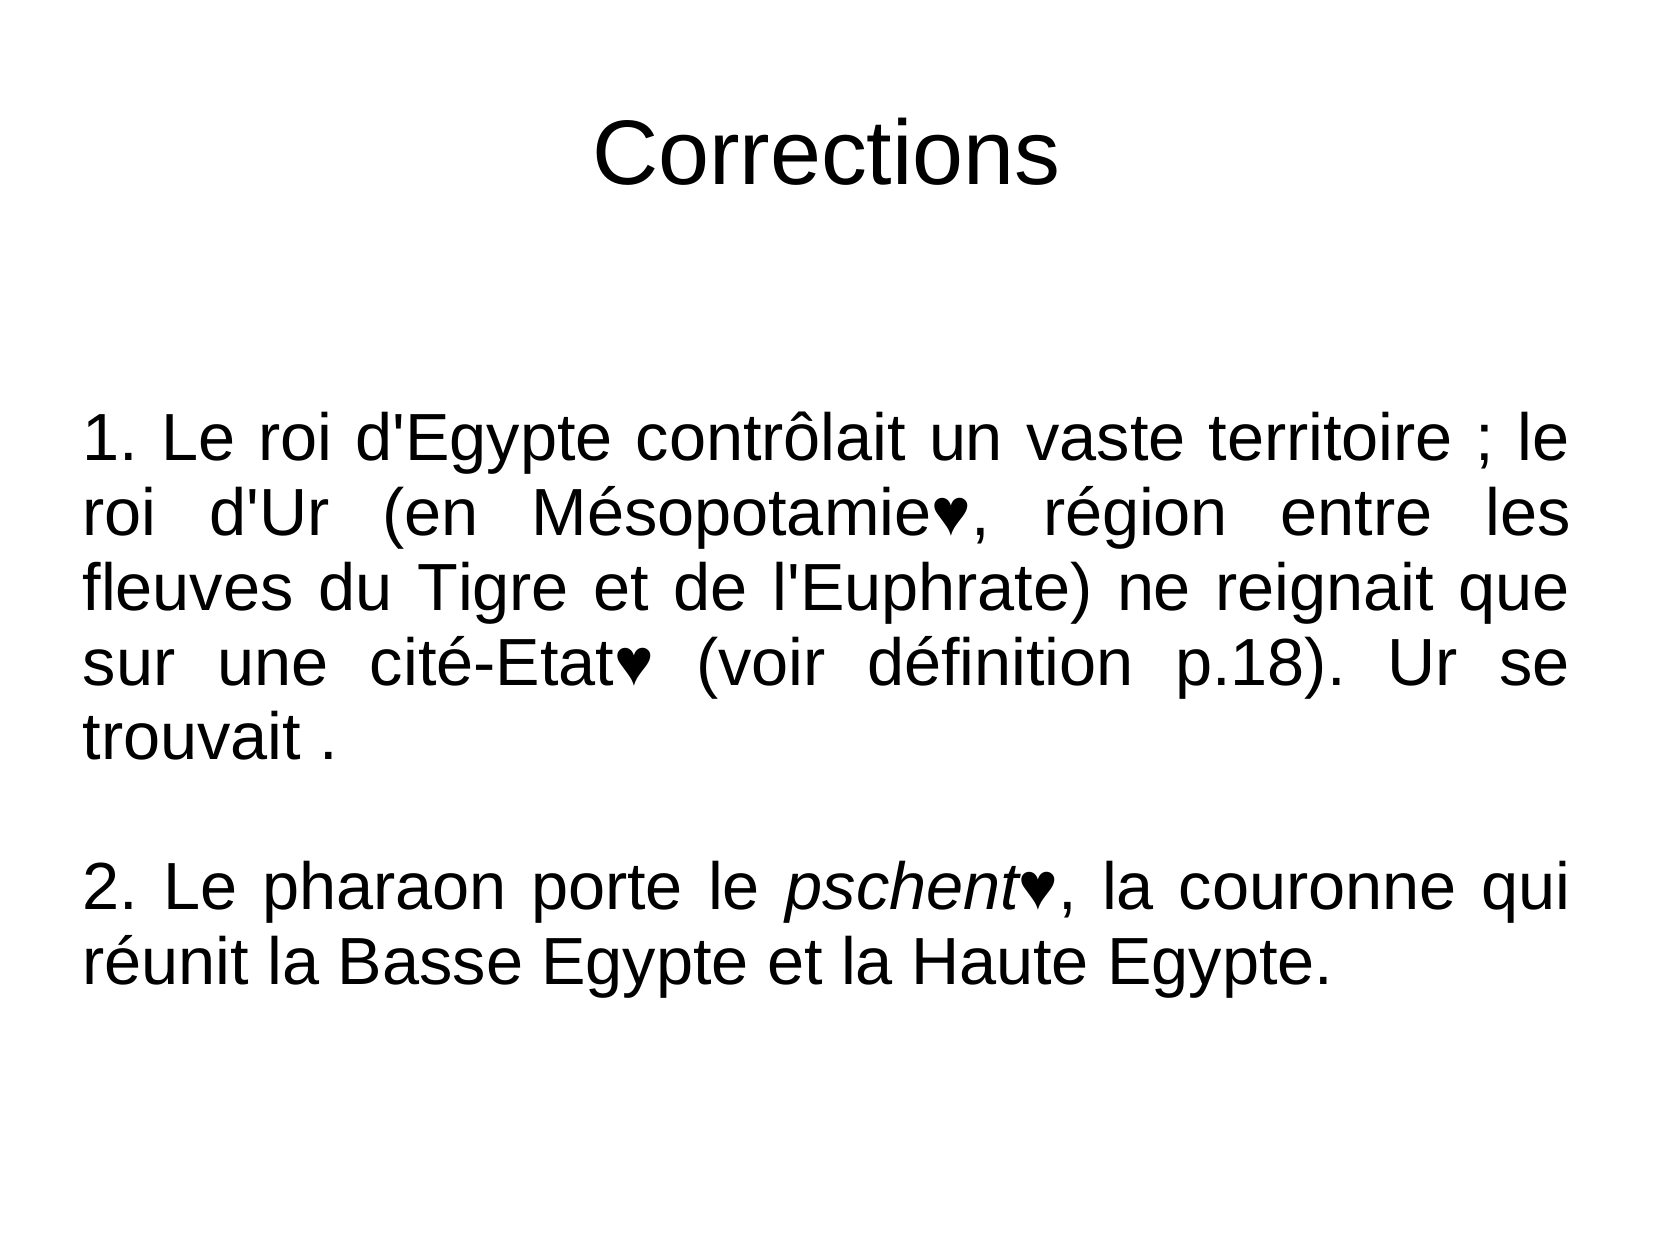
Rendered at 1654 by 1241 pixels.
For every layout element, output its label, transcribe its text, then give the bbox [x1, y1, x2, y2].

subtitle 1. Le roi d'Egypte contrôlait un vaste territoire ; le roi d'Ur (en Mésopotamie♥, région entre les fleuves du Tigre et de l'Euphrate) ne reignait que sur une cité-Etat♥ (voir définition p.18). Ur se trouvait . 2. Le pharaon porte le pschent♥, la couronne qui réunit la Basse Egypte et la Haute Egypte. [82, 297, 1571, 1102]
title Corrections [82, 56, 1571, 250]
